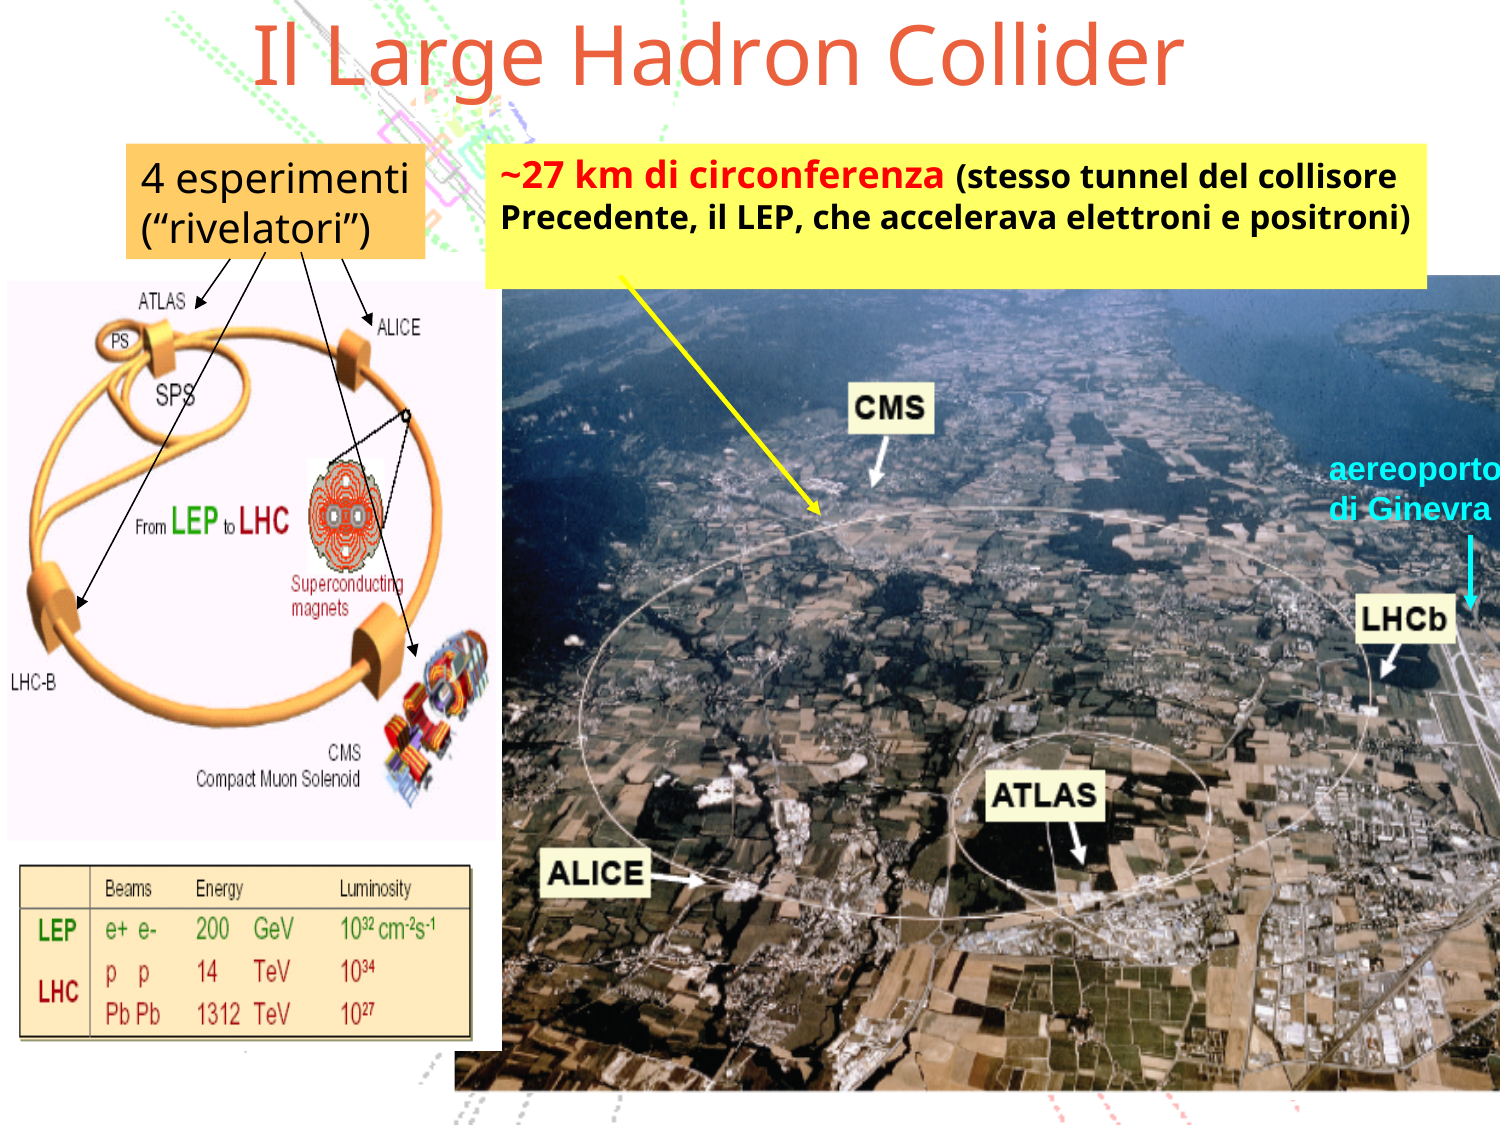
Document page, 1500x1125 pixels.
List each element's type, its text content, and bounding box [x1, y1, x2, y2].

text_box 4 esperimenti (“rivelatori”) [126, 168, 426, 260]
text_box aereoporto di Ginevra [1314, 439, 1500, 535]
picture [0, 0, 1500, 1125]
title Il Large Hadron Collider [40, 132, 1463, 168]
text_box ~27 km di circonferenza (stesso tunnel del collisore Precedente, il LEP, che accelerava elettroni e positroni) [485, 168, 1428, 290]
title Il Large Hadron Colliderer [40, 0, 1463, 132]
